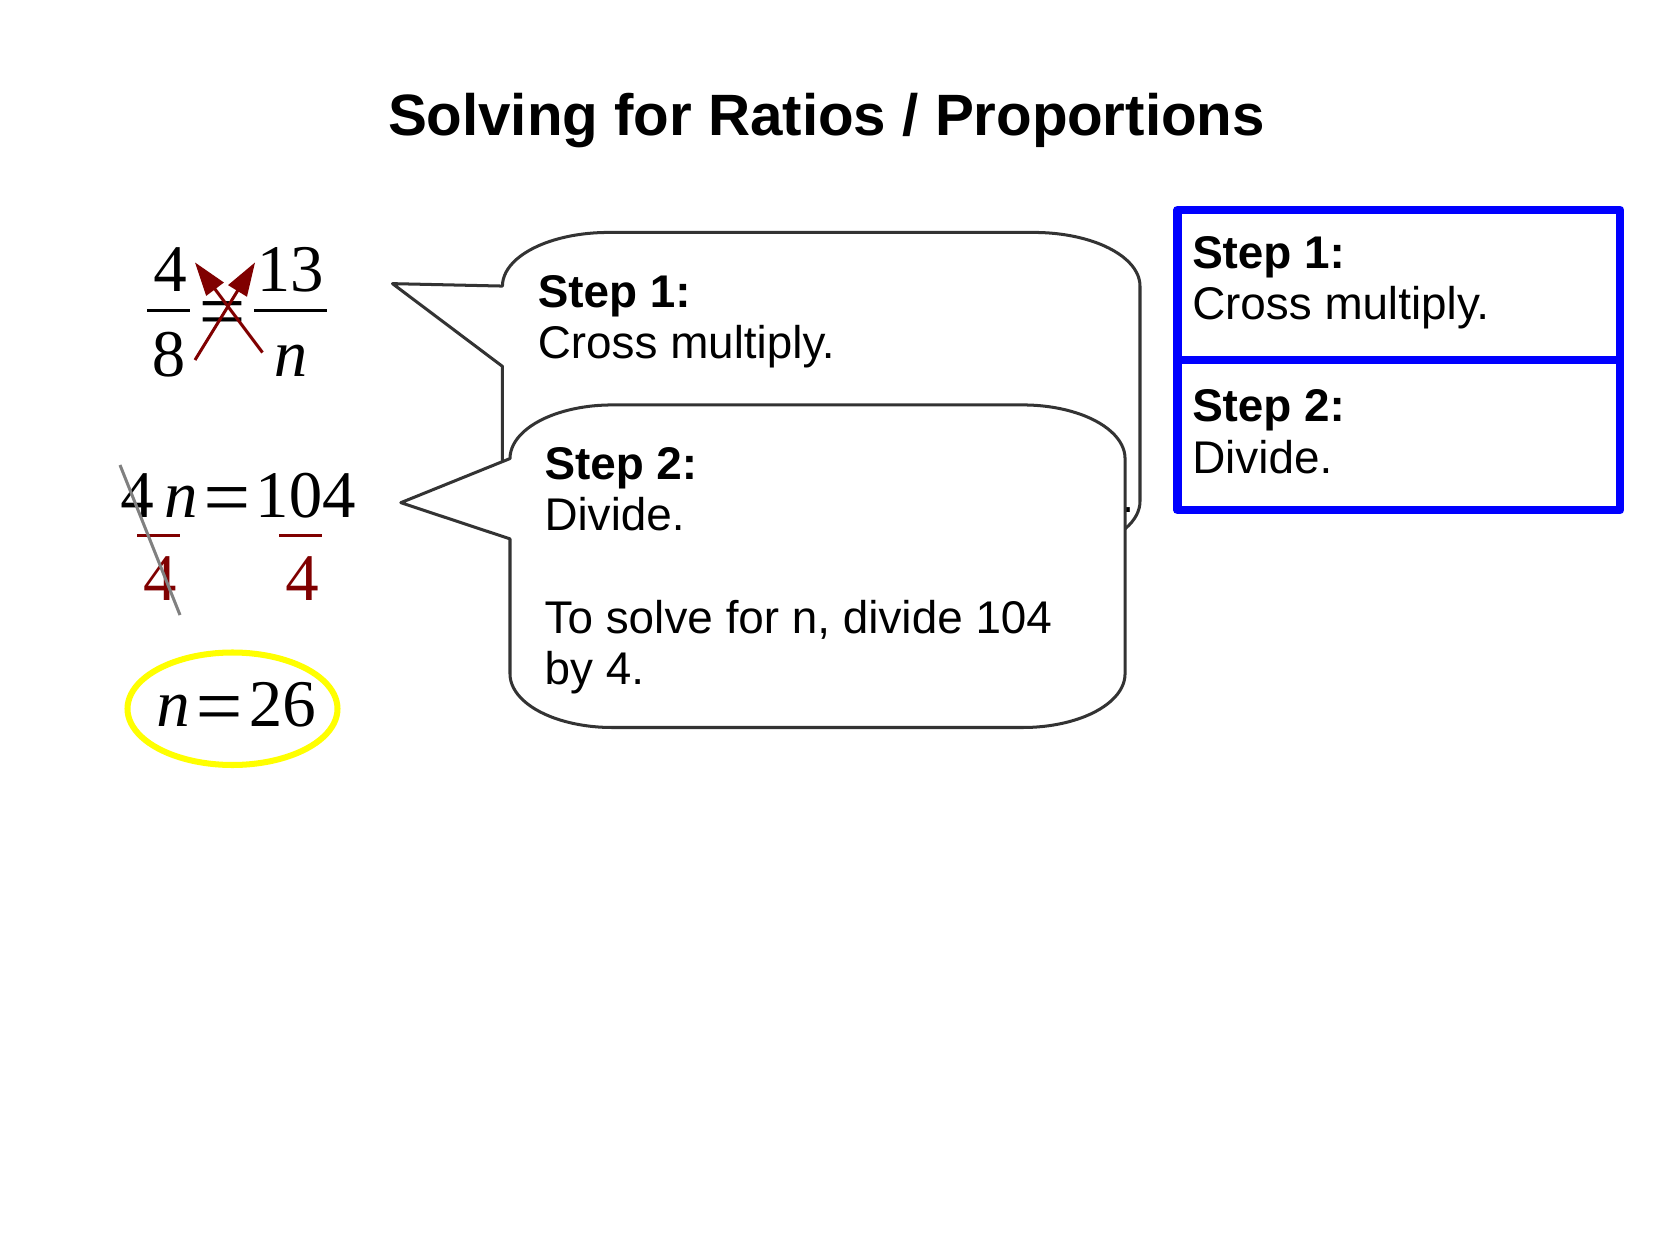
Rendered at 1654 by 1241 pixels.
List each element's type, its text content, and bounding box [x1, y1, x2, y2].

text_box Step 1: Cross multiply. Step 2: Divide. [1182, 364, 1616, 506]
text_box Solving for Ratios / Proportions [1182, 214, 1319, 219]
chart [112, 457, 362, 616]
text_box Step 1: Cross multiply. Step 2: Divide. [1182, 219, 1616, 356]
chart [137, 232, 337, 391]
chart [312, 667, 323, 675]
text_box Step 2: Divide. To solve for n, divide 104 by 4. [400, 404, 1126, 728]
chart [148, 667, 323, 742]
text_box Step 1: Cross multiply. Step 2: Divide. [1177, 219, 1636, 728]
text_box Step 1: Cross multiply. Multiply diagonally. Set the multiples equal to each other. [392, 232, 1141, 529]
text_box Solving for Ratios / Proportions [335, 75, 1319, 223]
